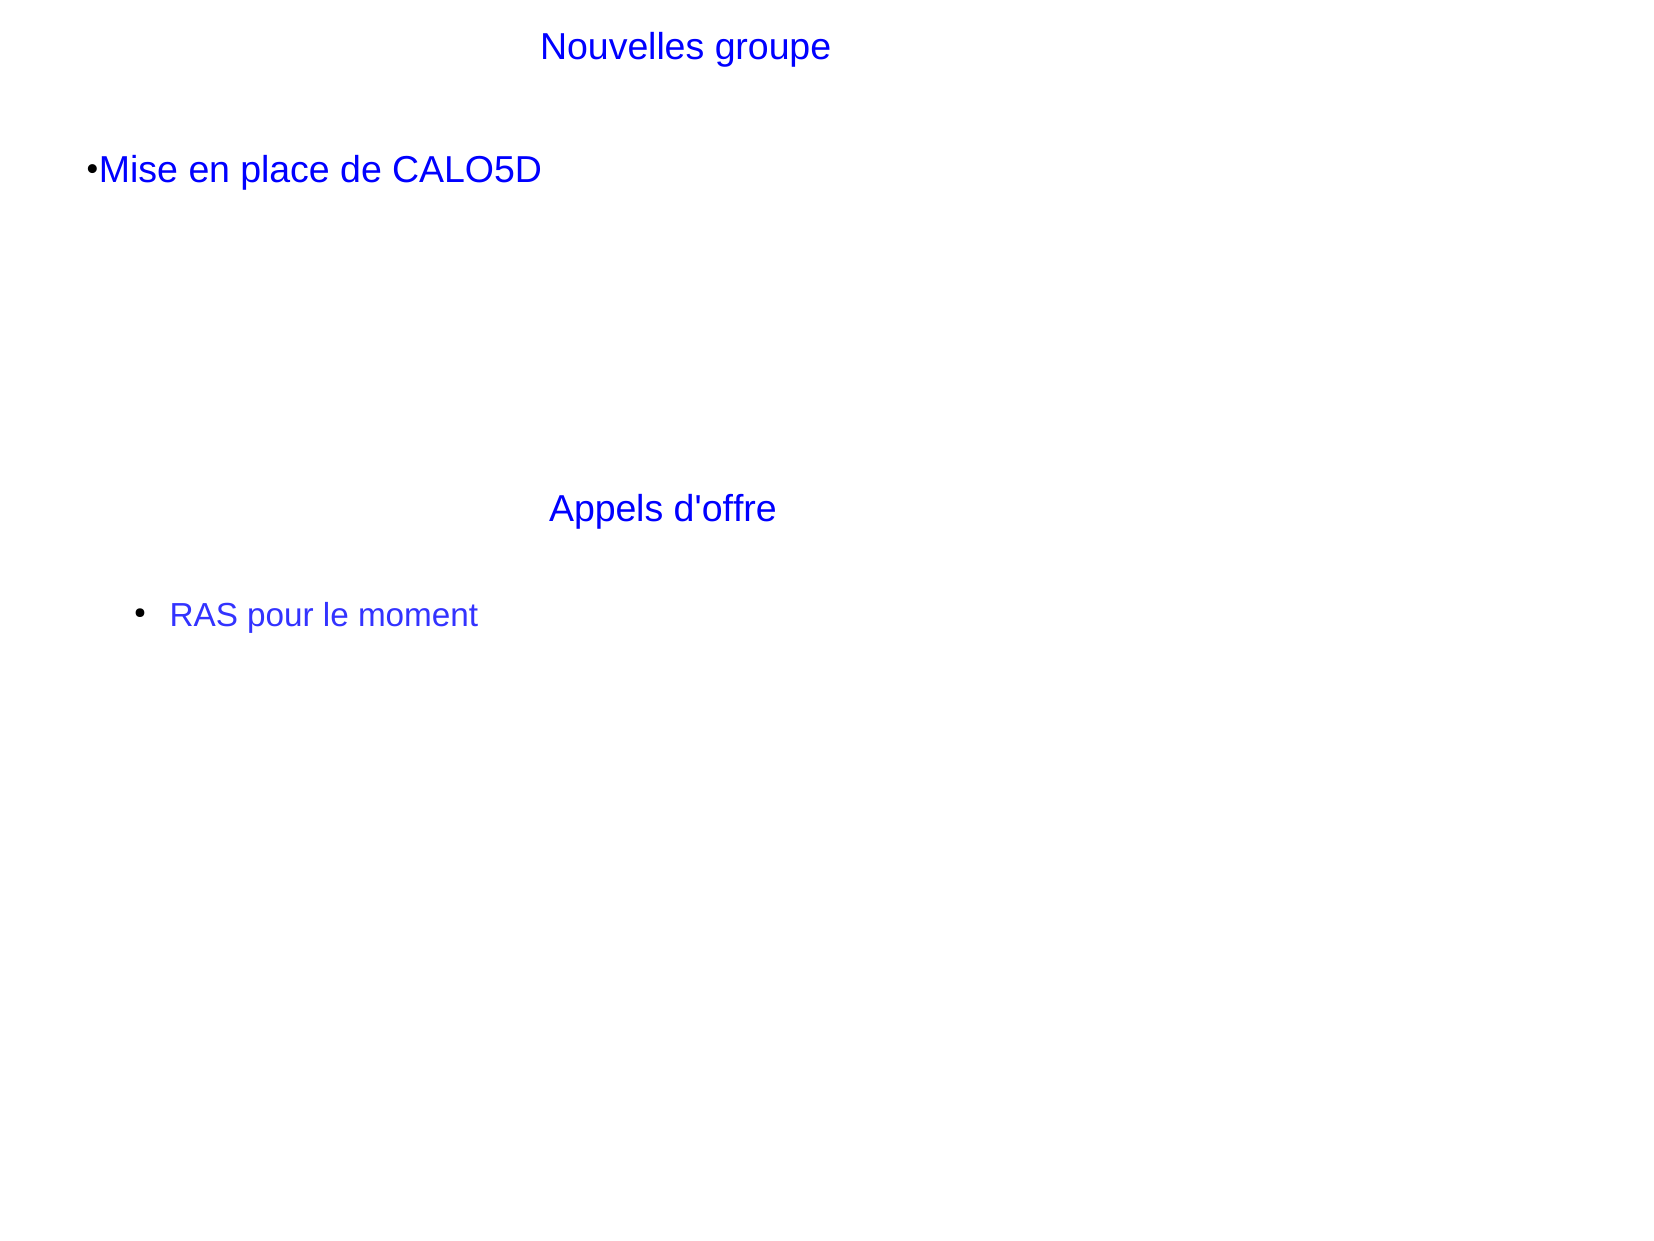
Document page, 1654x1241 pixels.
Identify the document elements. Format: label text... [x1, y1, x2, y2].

text_box RAS pour le moment [119, 549, 1460, 1058]
text_box Mise en place de CALO5D [71, 141, 1654, 851]
text_box Nouvelles groupe [525, 16, 847, 73]
